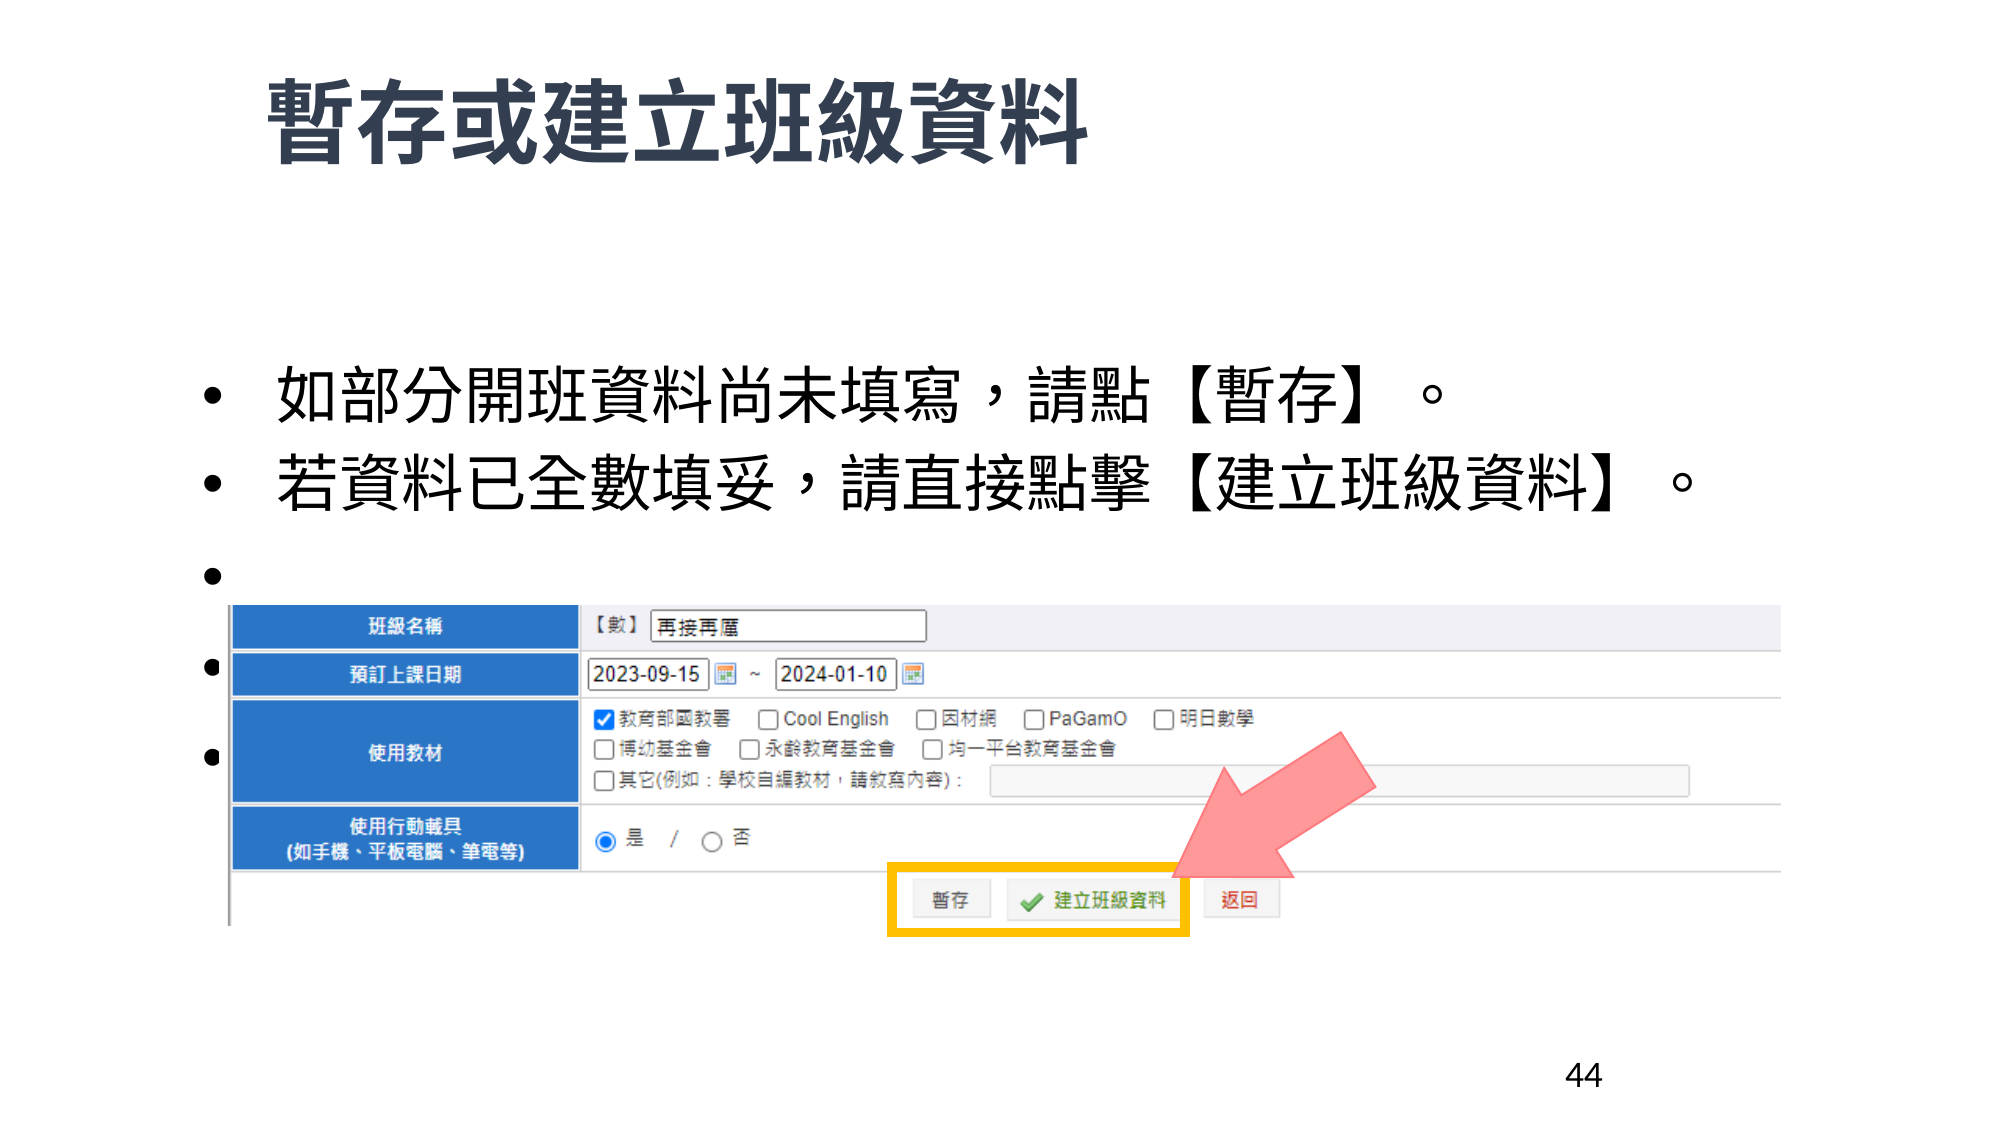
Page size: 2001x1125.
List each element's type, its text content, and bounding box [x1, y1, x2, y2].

picture [897, 872, 1180, 927]
text_box [1172, 732, 1376, 878]
subtitle 如部分開班資料尚未填寫，請點【暫存】。 若資料已全數填妥，請直接點擊【建立班級資料】。 [186, 356, 1900, 1046]
text_box [1550, 1042, 2000, 1103]
picture [219, 605, 1781, 927]
text_box 暫存或建立班級資料 [250, 58, 1106, 183]
